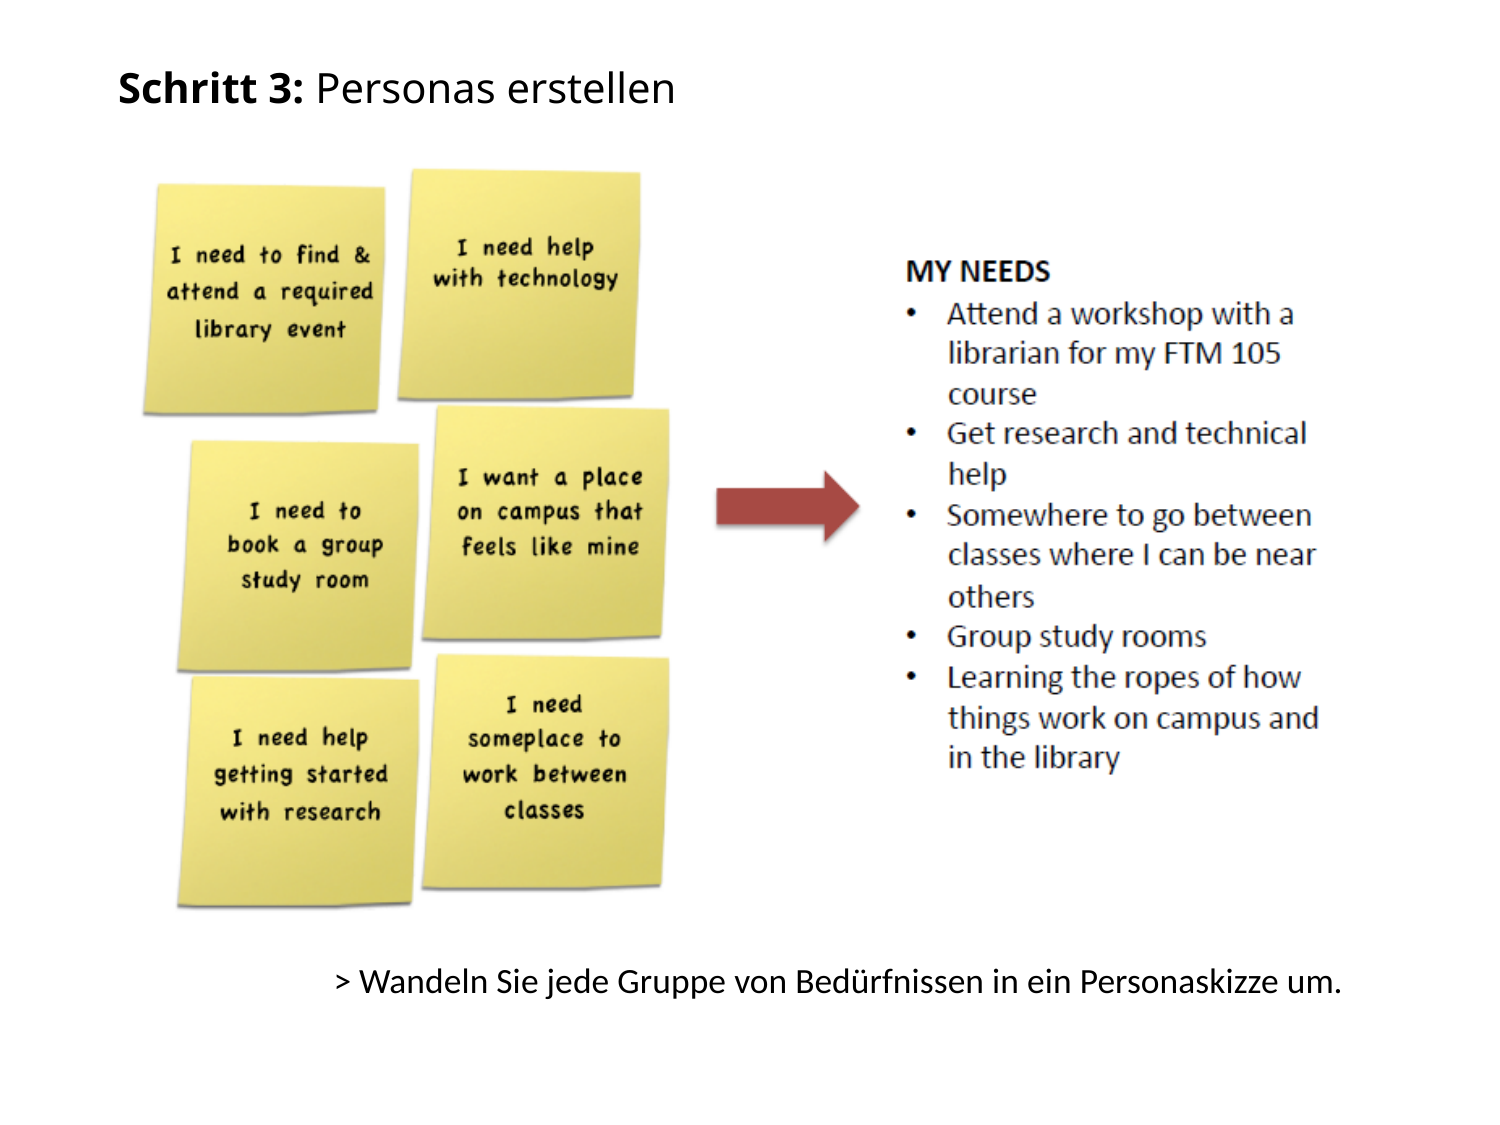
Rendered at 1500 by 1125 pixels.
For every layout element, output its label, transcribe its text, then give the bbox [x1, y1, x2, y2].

title Schritt 3: Personas erstellen [103, 59, 1397, 122]
list > Wandeln Sie jede Gruppe von Bedürfnissen in ein Personaskizze um. [318, 955, 1397, 1014]
picture [103, 156, 1402, 936]
